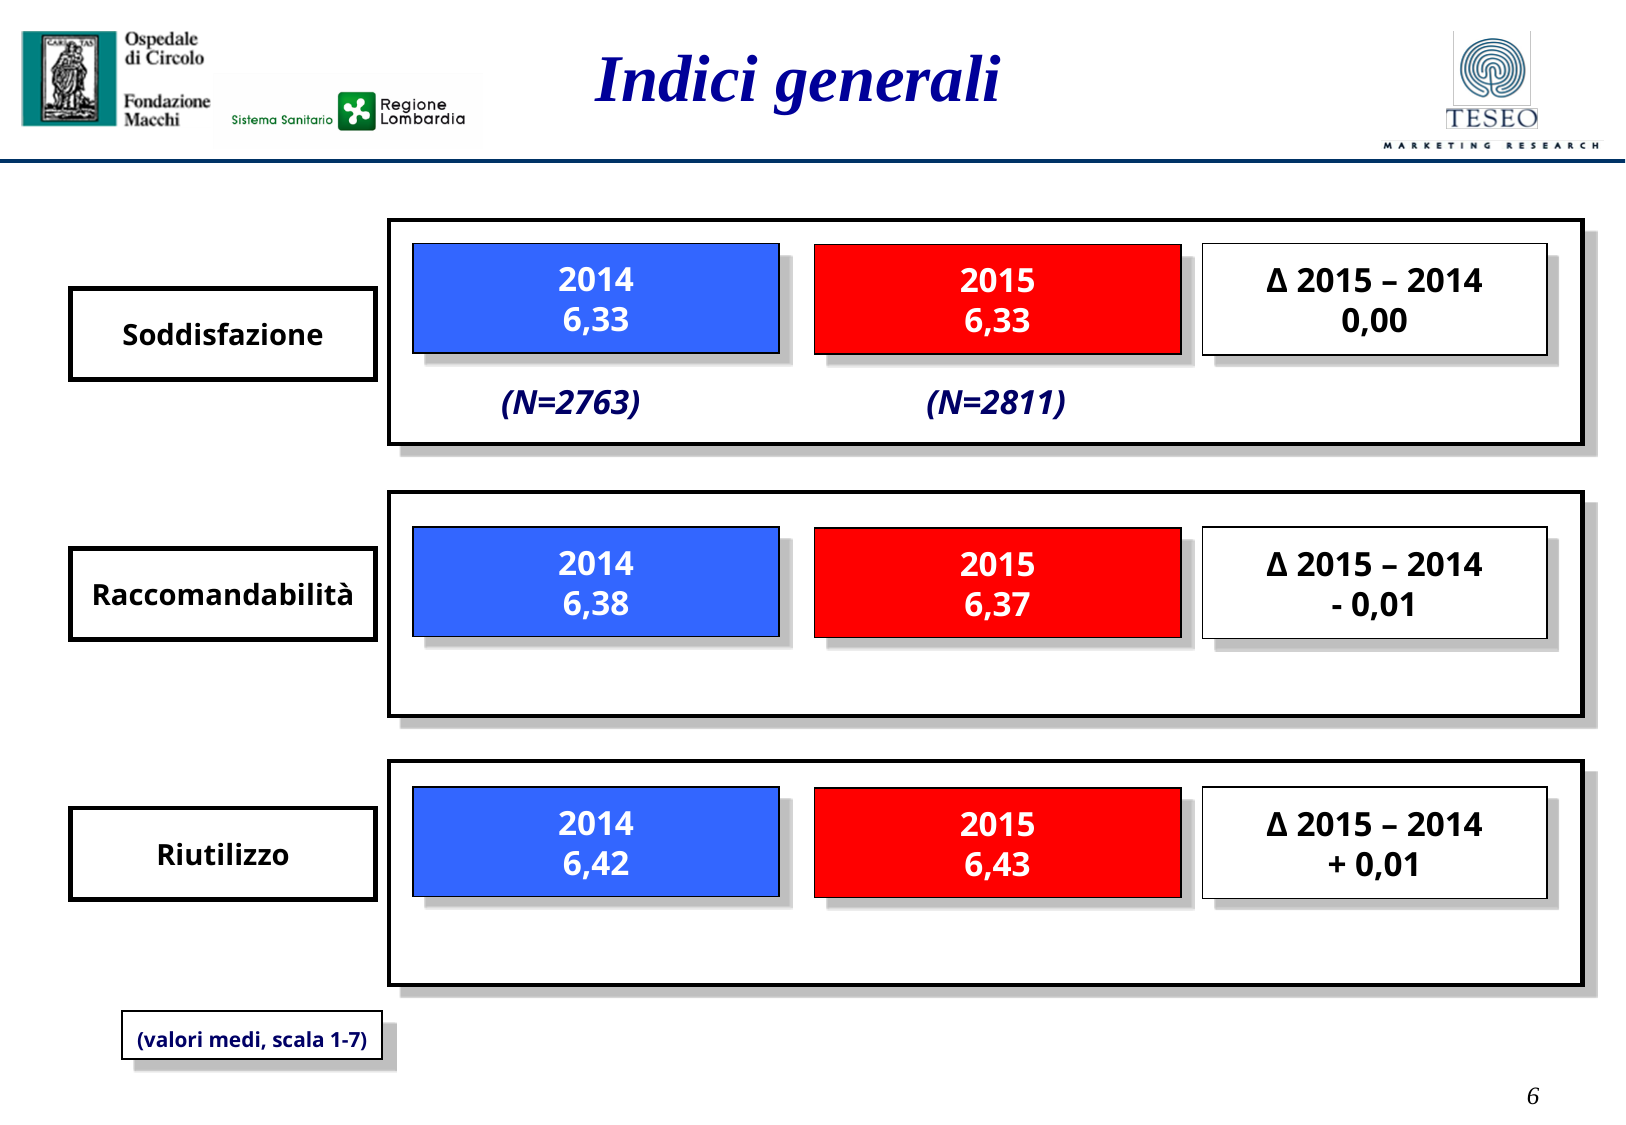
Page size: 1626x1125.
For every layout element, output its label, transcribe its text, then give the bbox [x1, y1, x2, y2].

text_box Riutilizzo [70, 808, 376, 900]
text_box Soddisfazione [70, 288, 376, 380]
text_box 2014 6,42 [413, 787, 780, 897]
text_box Δ 2015 – 2014 - 0,01 [1202, 527, 1547, 639]
text_box Δ 2015 – 2014 0,00 [1202, 243, 1547, 355]
text_box [389, 760, 1583, 986]
text_box 2015 6,33 [814, 244, 1181, 354]
text_box Raccomandabilità [70, 548, 376, 640]
text_box [389, 219, 1583, 445]
text_box (N=2811) [911, 373, 1081, 429]
text_box 2014 6,33 [413, 243, 780, 354]
text_box 2015 6,37 [814, 528, 1181, 638]
text_box (N=2763) [486, 373, 656, 429]
picture [1381, 31, 1604, 149]
text_box Δ 2015 – 2014 + 0,01 [1202, 786, 1547, 899]
text_box 2014 6,38 [413, 527, 780, 637]
text_box 2015 6,43 [814, 787, 1181, 898]
text_box (valori medi, scala 1-7) [122, 1011, 383, 1060]
picture [21, 31, 483, 149]
text_box [389, 491, 1583, 717]
text_box Indici generali [182, 12, 1415, 138]
